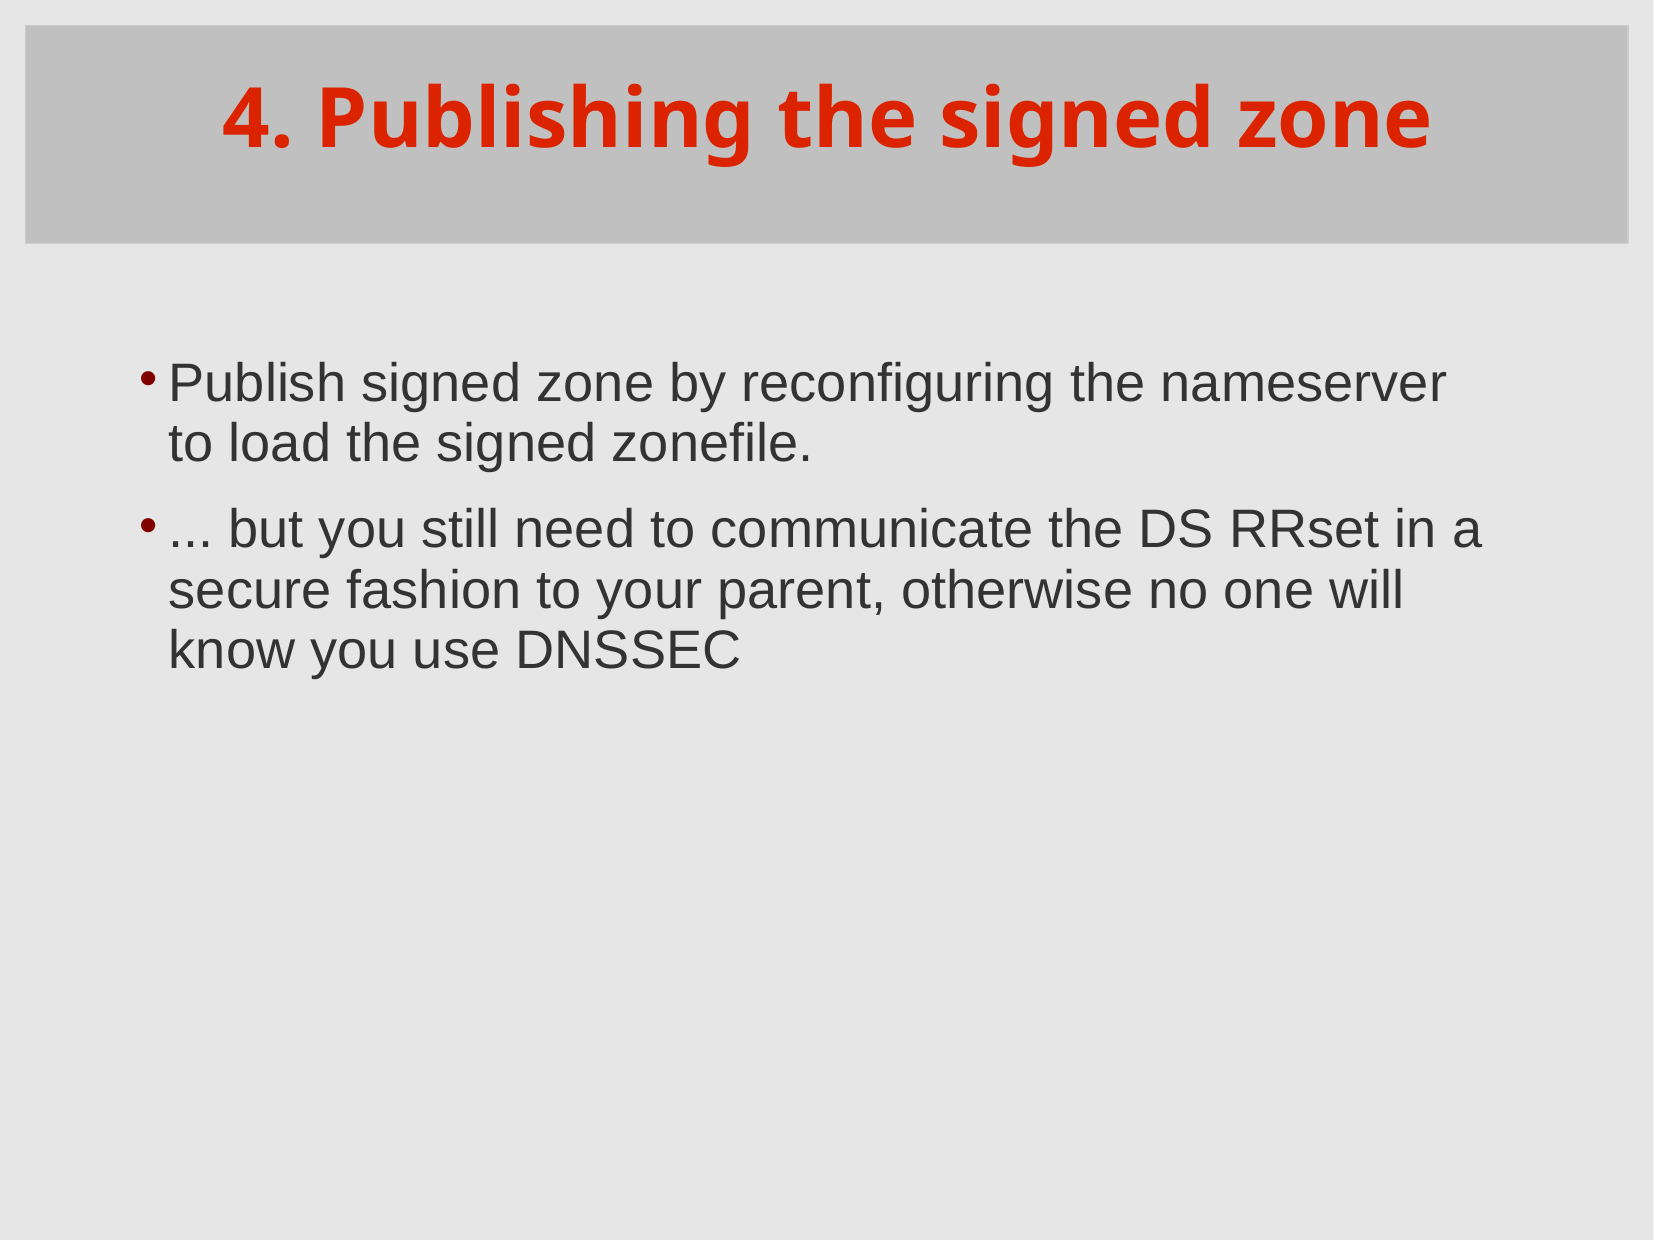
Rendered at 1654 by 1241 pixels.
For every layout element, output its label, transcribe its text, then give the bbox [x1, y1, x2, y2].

title 4. Publishing the signed zone [29, 53, 1628, 177]
list Publish signed zone by reconfiguring the nameserver to load the signed zonefile. ... but you still need to communicate the DS RRset in a secure fashion to your parent, otherwise no one will know you use DNSSEC [94, 344, 1522, 1069]
